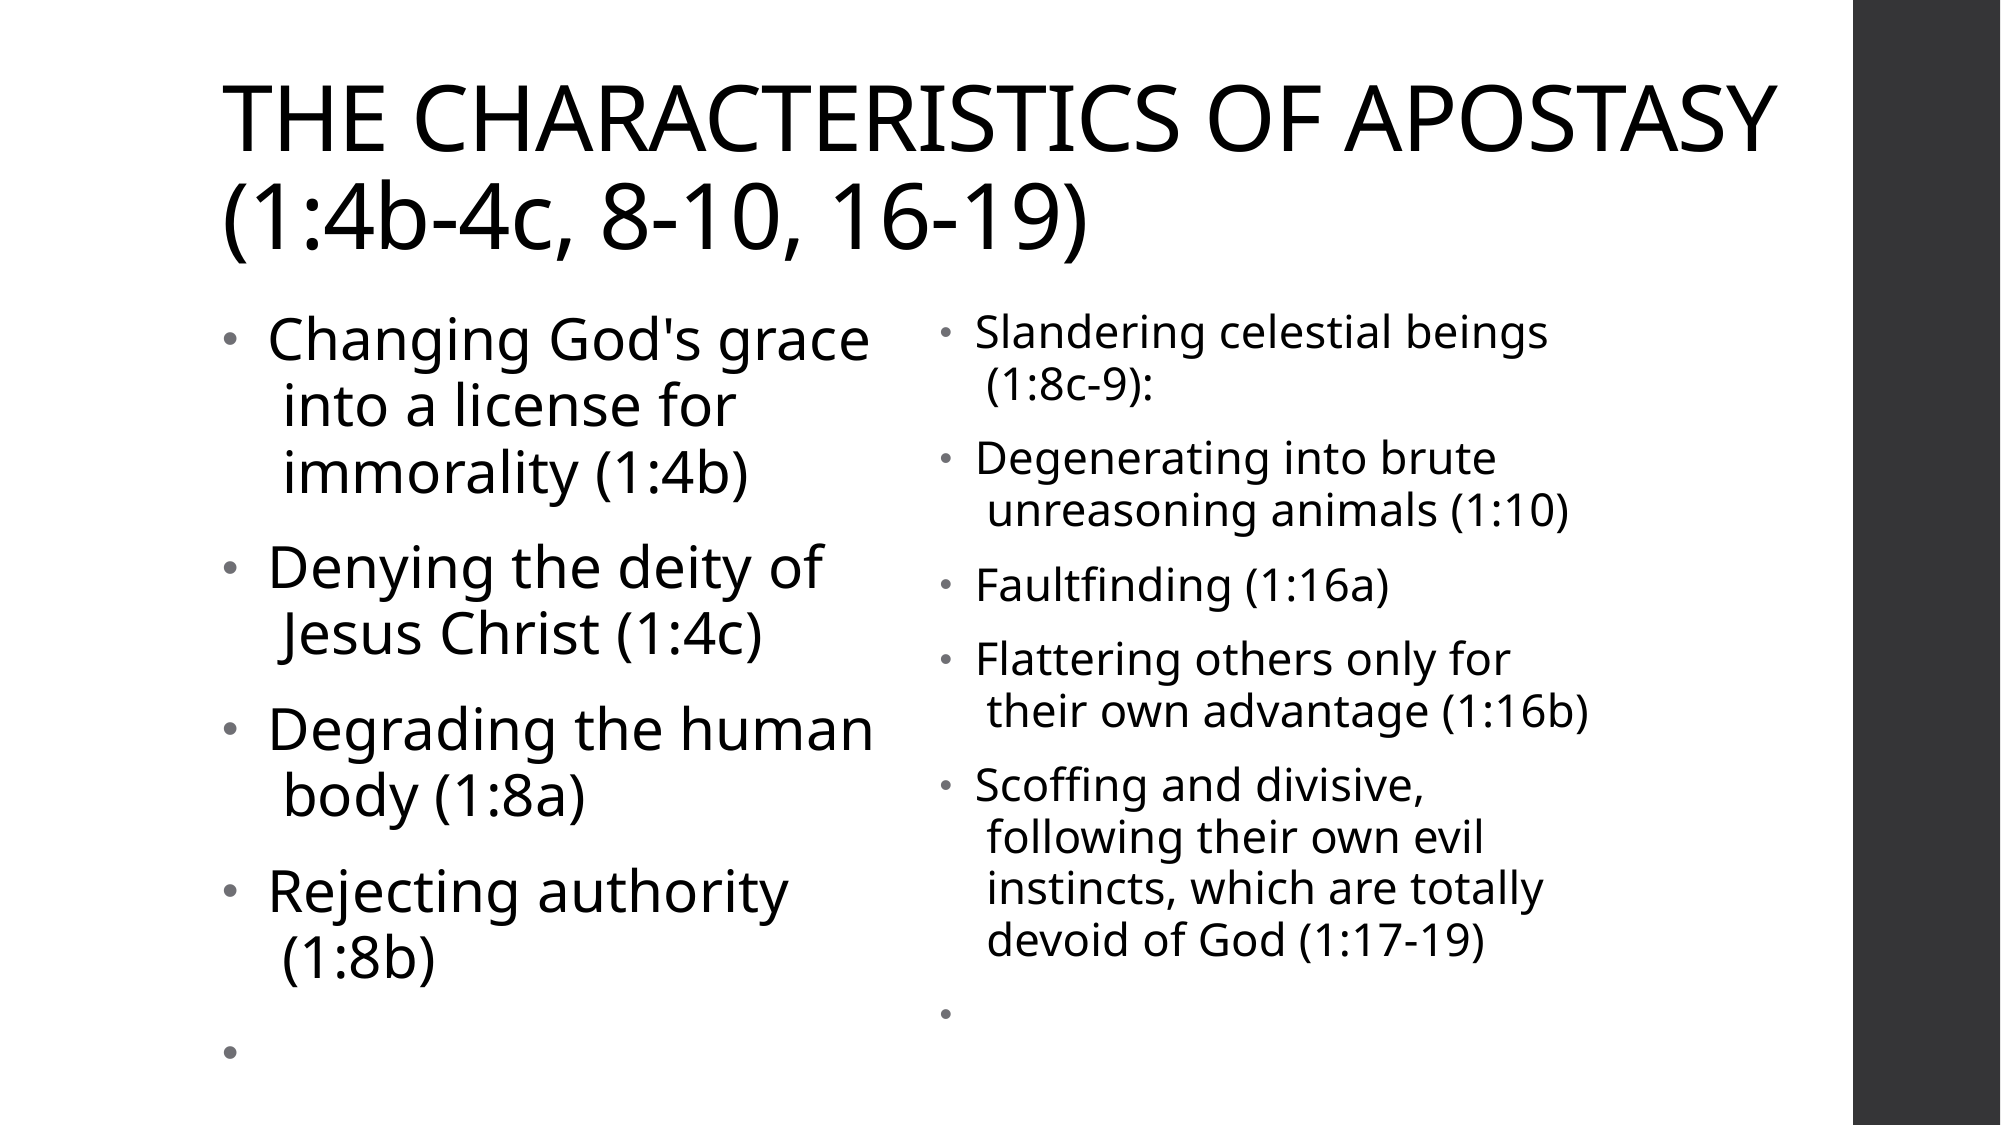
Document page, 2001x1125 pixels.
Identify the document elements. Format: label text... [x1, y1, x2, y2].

title THE CHARACTERISTICS OF APOSTASY (1:4b-4c, 8-10, 16-19) [206, 60, 1797, 278]
list Changing God's grace into a license for immorality (1:4b) Denying the deity of Jesus Christ (1:4c) Degrading the human body (1:8a) Rejecting authority (1:8b) [207, 299, 900, 1014]
list Slandering celestial beings (1:8c-9): Degenerating into brute unreasoning animals (1:10) Faultfinding (1:16a) Flattering others only for their own advantage (1:16b) Scoffing and divisive, following their own evil instincts, which are totally devoid of God (1:17-19) [924, 299, 1617, 1014]
